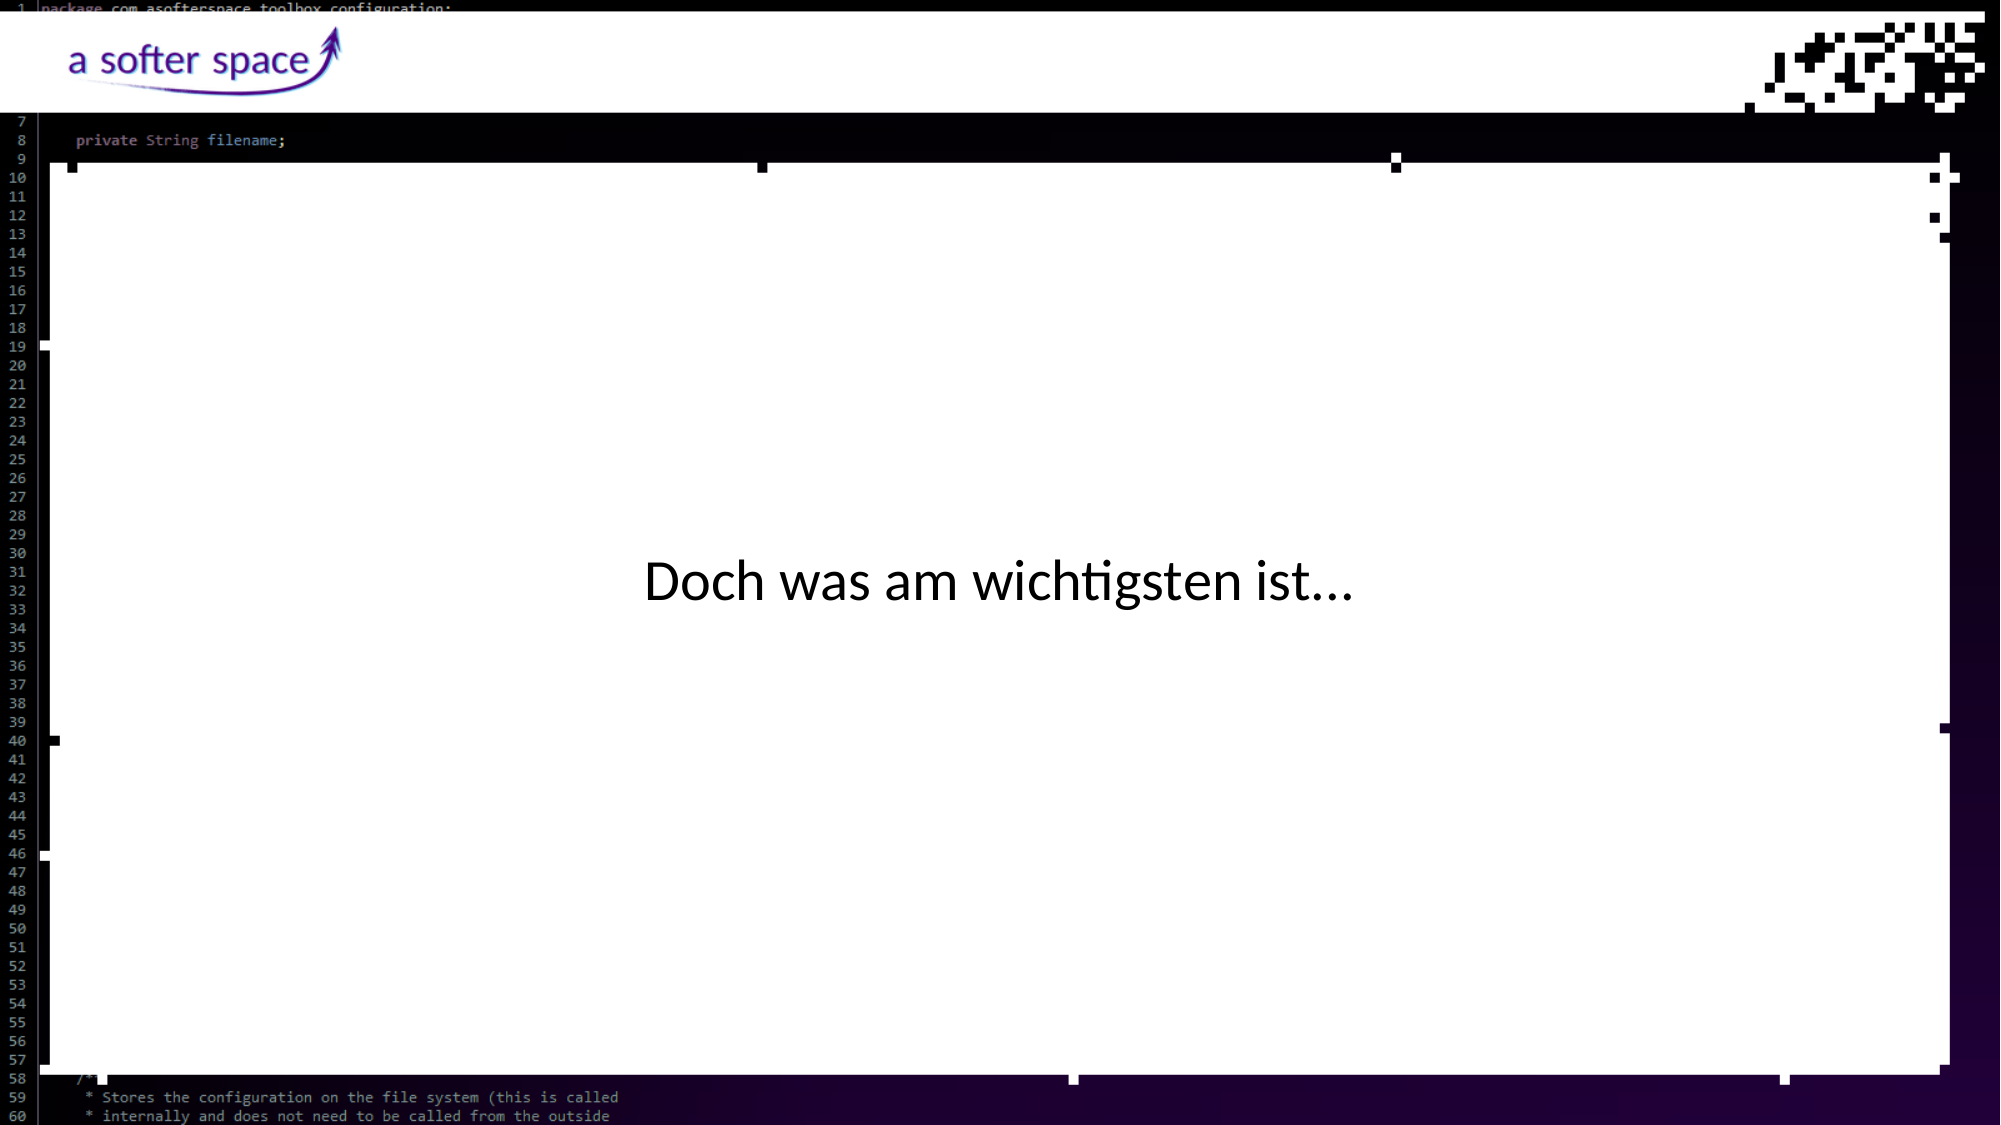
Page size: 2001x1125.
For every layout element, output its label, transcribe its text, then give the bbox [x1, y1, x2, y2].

picture [0, 0, 2000, 1125]
list Doch was am wichtigsten ist... [98, 200, 1902, 1041]
